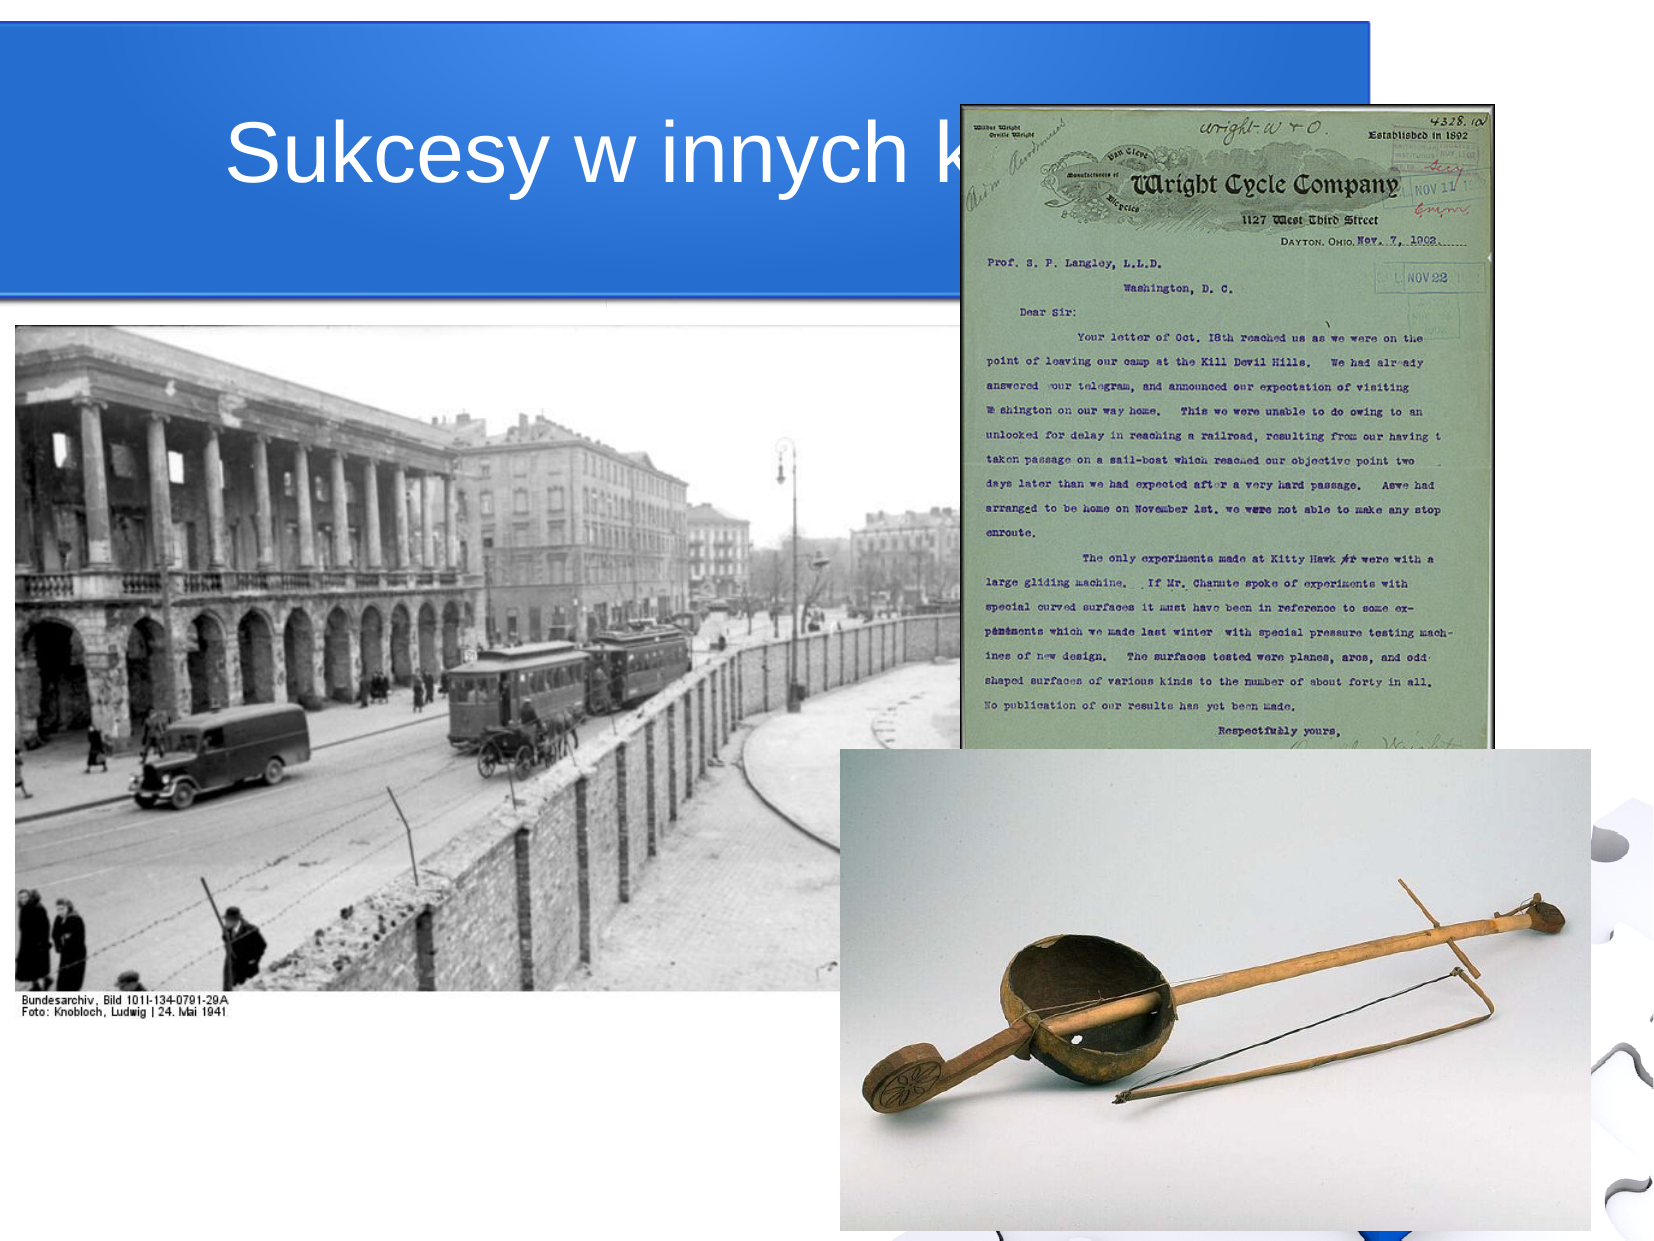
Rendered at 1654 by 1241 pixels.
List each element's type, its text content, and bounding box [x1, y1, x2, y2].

picture [0, 21, 1654, 1241]
title Sukcesy w innych krajach [82, 49, 1356, 257]
